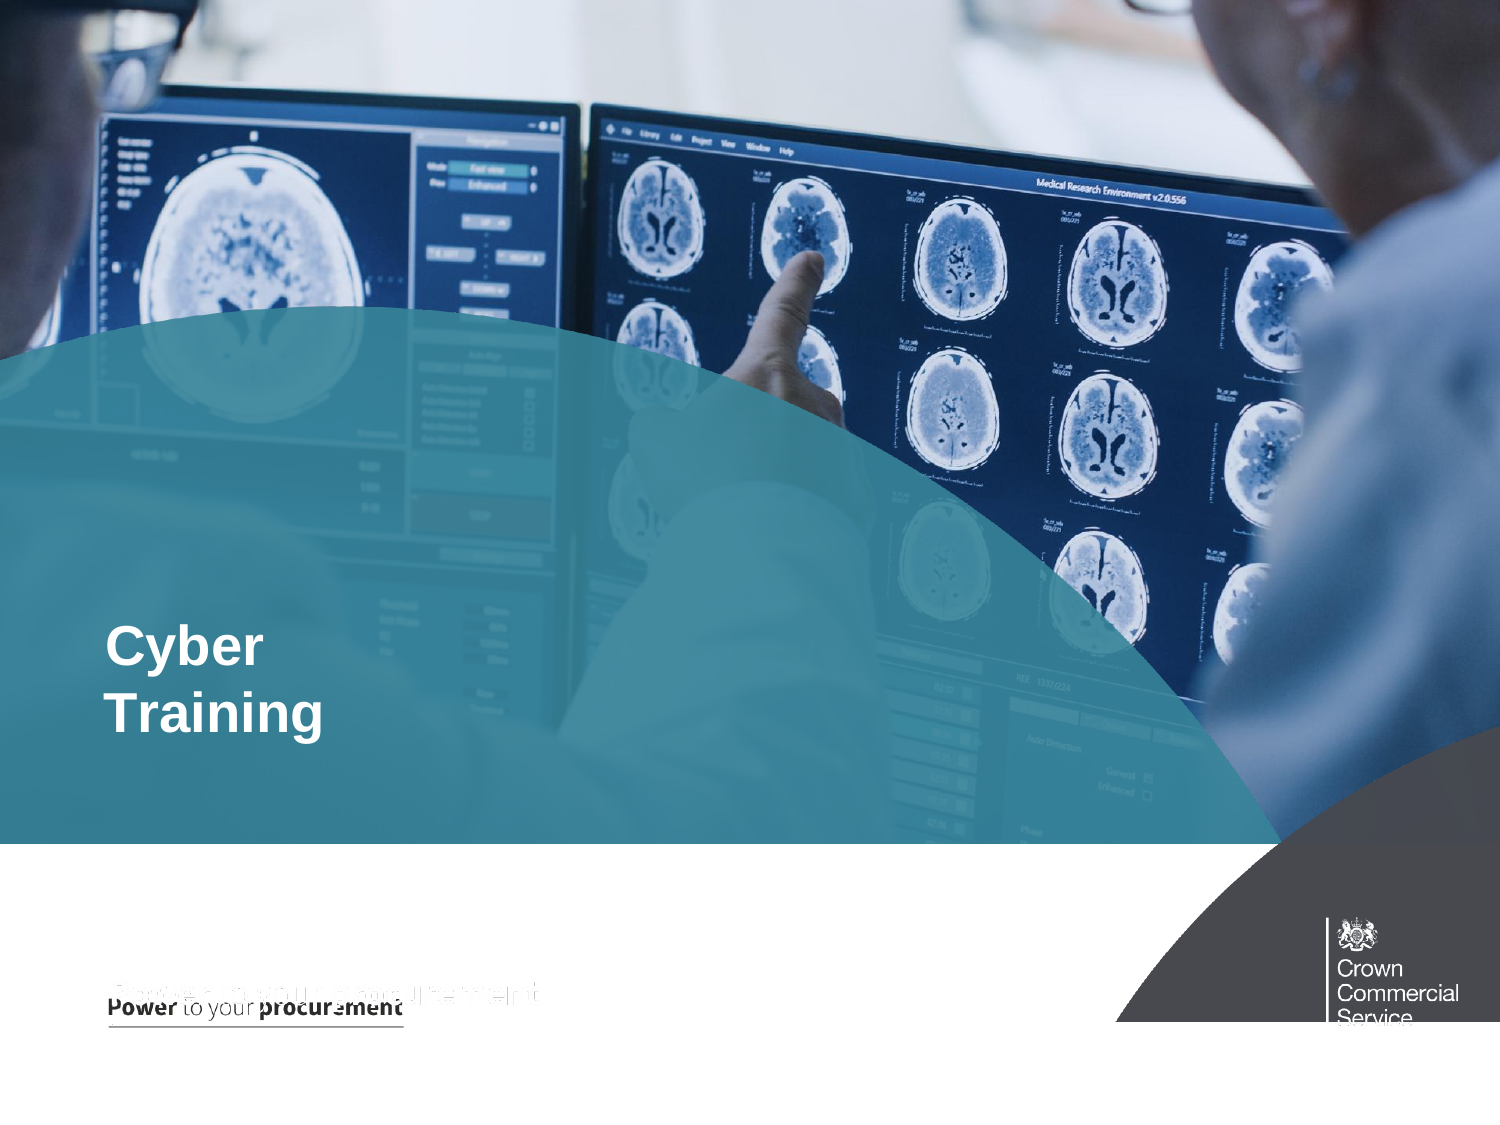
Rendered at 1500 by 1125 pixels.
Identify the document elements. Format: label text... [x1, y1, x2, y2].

picture [0, 0, 1500, 1026]
picture [103, 970, 547, 1025]
title Cyber Training [103, 608, 978, 847]
